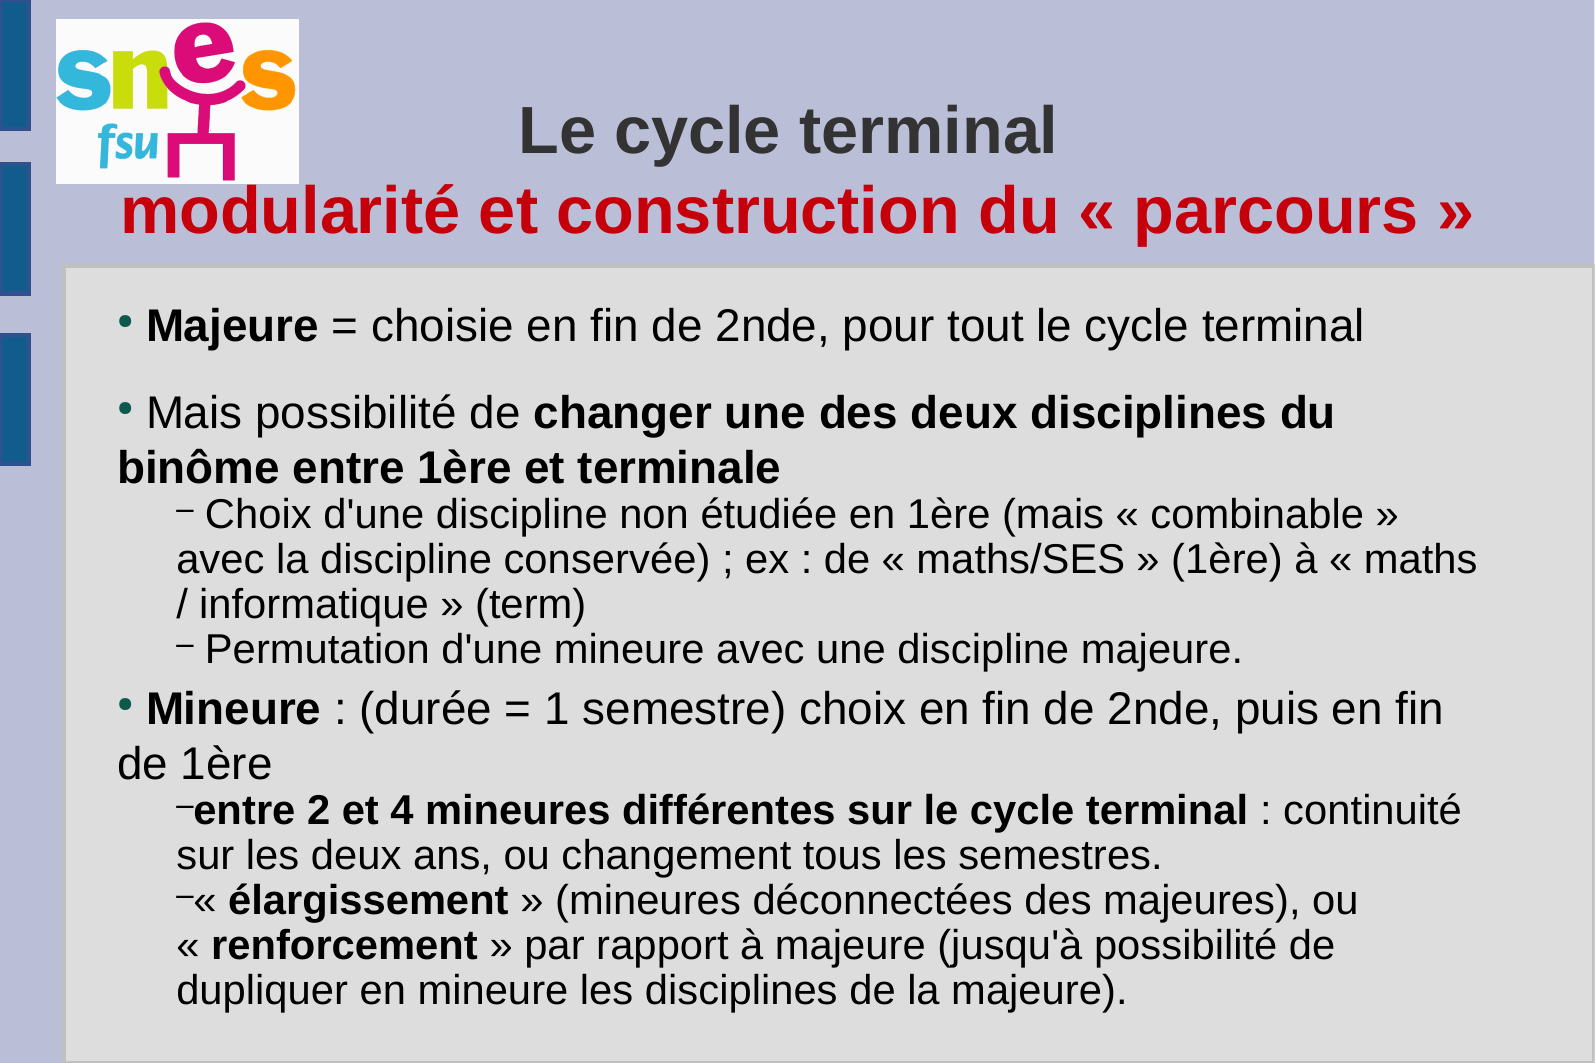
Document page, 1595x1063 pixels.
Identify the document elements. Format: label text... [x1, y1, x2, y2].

title Le cycle terminal modularité et construction du « parcours » [117, 78, 1479, 256]
list Majeure = choisie en fin de 2nde, pour tout le cycle terminal Mais possibilité de changer une des deux disciplines du binôme entre 1ère et terminale Choix d'une discipline non étudiée en 1ère (mais « combinable » avec la discipline conservée) ; ex : de « maths/SES » (1ère) à « maths / informatique » (term) Permutation d'une mineure avec une discipline majeure. Mineure : (durée = 1 semestre) choix en fin de 2nde, puis en fin de 1ère entre 2 et 4 mineures différentes sur le cycle terminal : continuité sur les deux ans, ou changement tous les semestres. « élargissement » (mineures déconnectées des majeures), ou « renforcement » par rapport à majeure (jusqu'à possibilité de dupliquer en mineure les disciplines de la majeure). [117, 295, 1479, 1019]
picture [56, 19, 299, 184]
